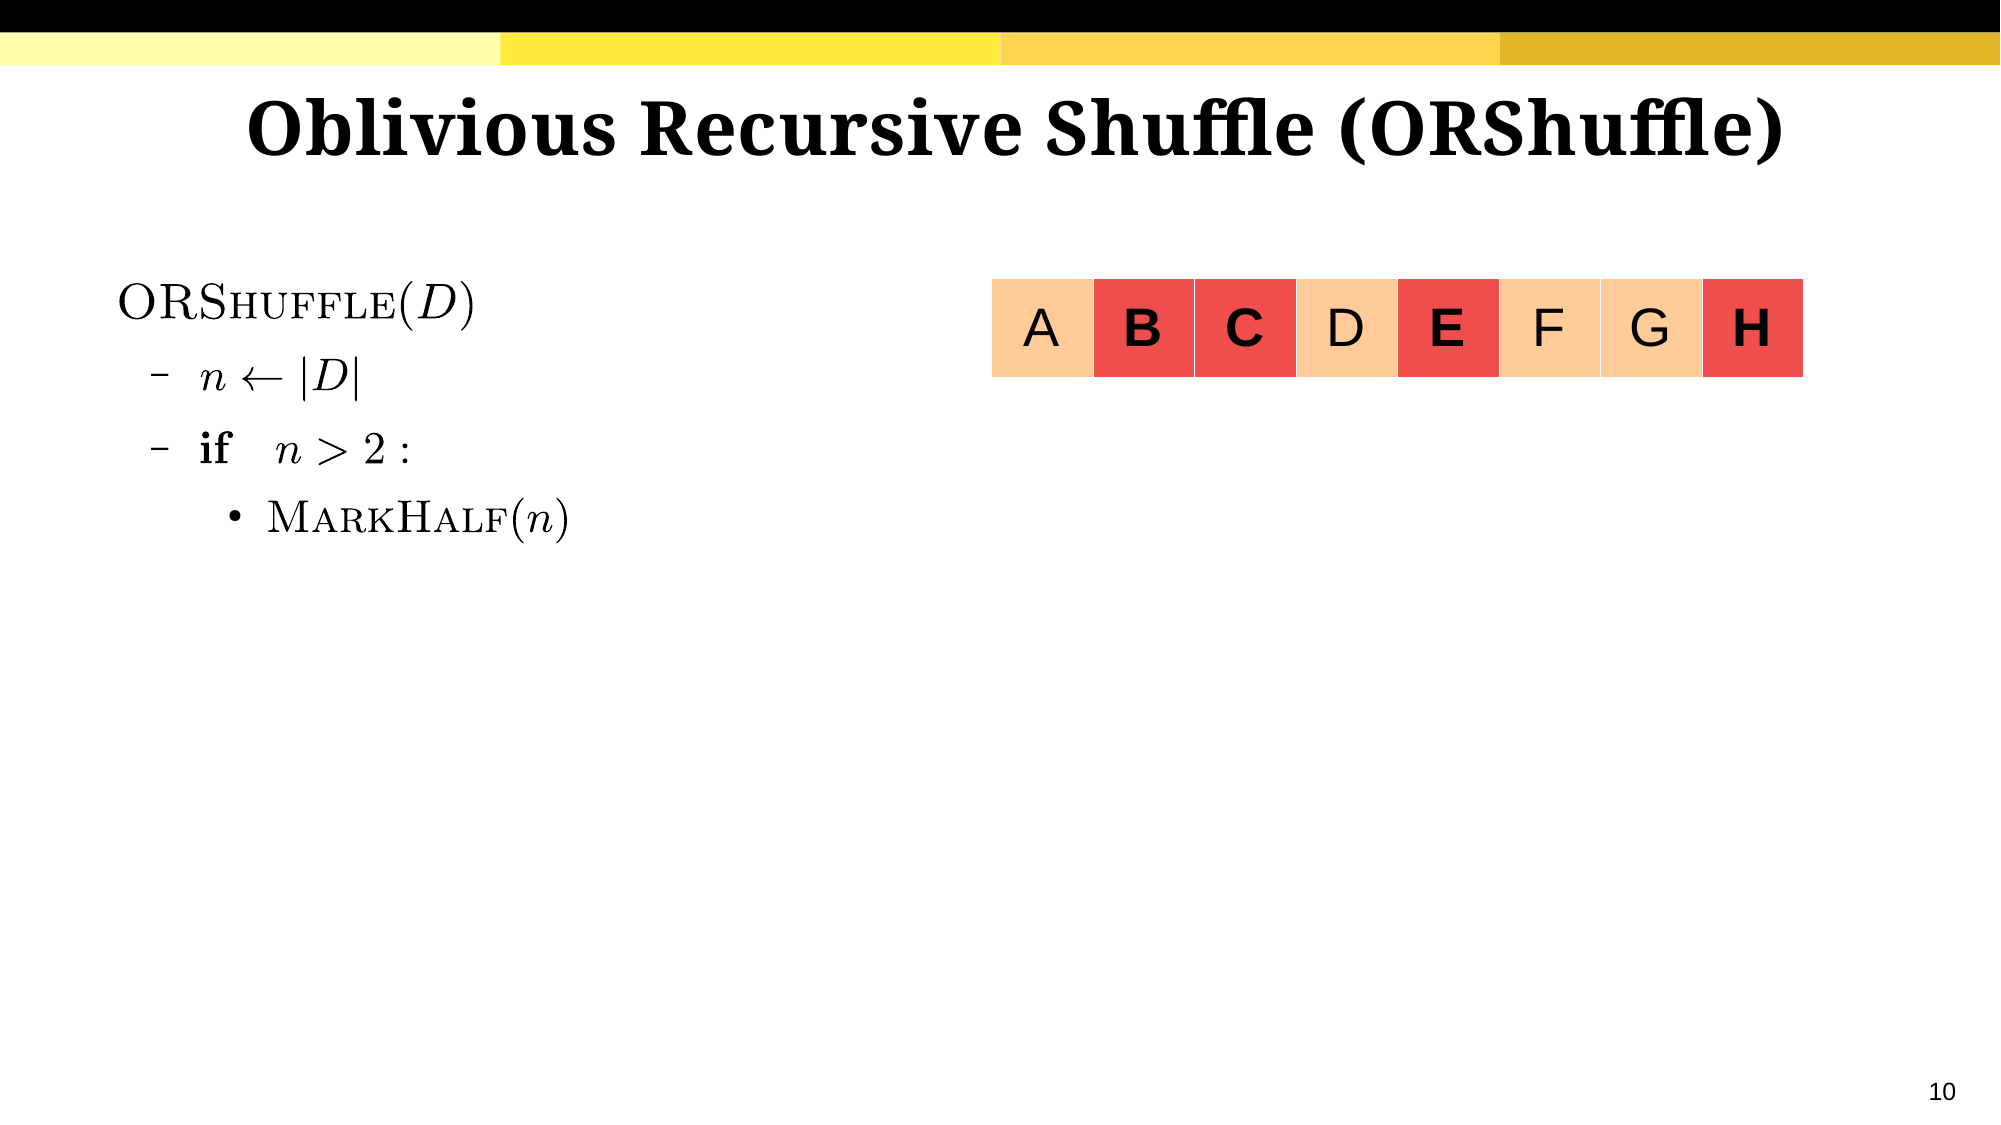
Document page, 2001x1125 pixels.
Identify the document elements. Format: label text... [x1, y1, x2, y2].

list [47, 259, 1946, 1067]
text_box [200, 355, 357, 402]
title Oblivious Recursive Shuffle (ORShuffle) [48, 59, 1985, 207]
text_box [118, 280, 473, 331]
text_box [200, 431, 408, 466]
text_box 10 [1913, 1069, 1972, 1113]
text_box [267, 497, 567, 544]
